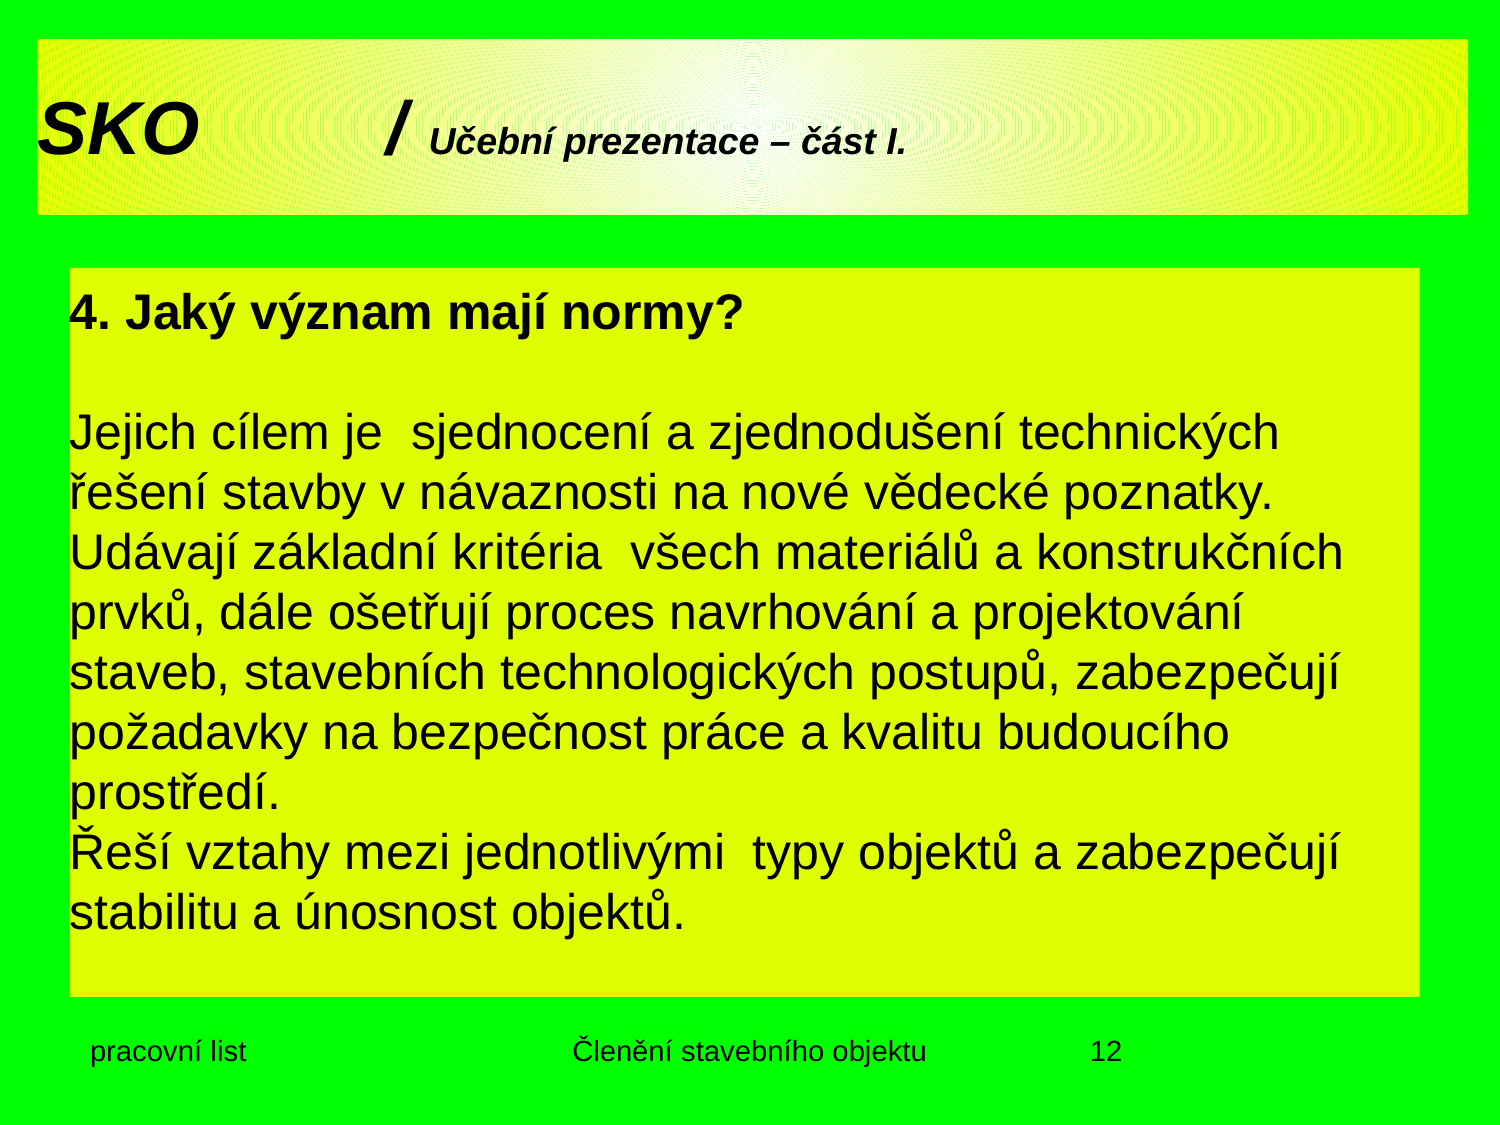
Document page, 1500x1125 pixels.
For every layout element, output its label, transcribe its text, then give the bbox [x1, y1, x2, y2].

text_box SKO / Učební prezentace – část I. [38, 40, 1468, 214]
text_box 4. Jaký význam mají normy? Jejich cílem je sjednocení a zjednodušení technických řešení stavby v návaznosti na nové vědecké poznatky. Udávají základní kritéria všech materiálů a konstrukčních prvků, dále ošetřují proces navrhování a projektování staveb, stavebních technologických postupů, zabezpečují požadavky na bezpečnost práce a kvalitu budoucího prostředí. Řeší vztahy mezi jednotlivými typy objektů a zabezpečují stabilitu a únosnost objektů. [69, 267, 1420, 997]
text_box pracovní list [75, 1024, 426, 1103]
text_box [1074, 1024, 1426, 1103]
text_box Členění stavebního objektu [512, 1024, 988, 1103]
